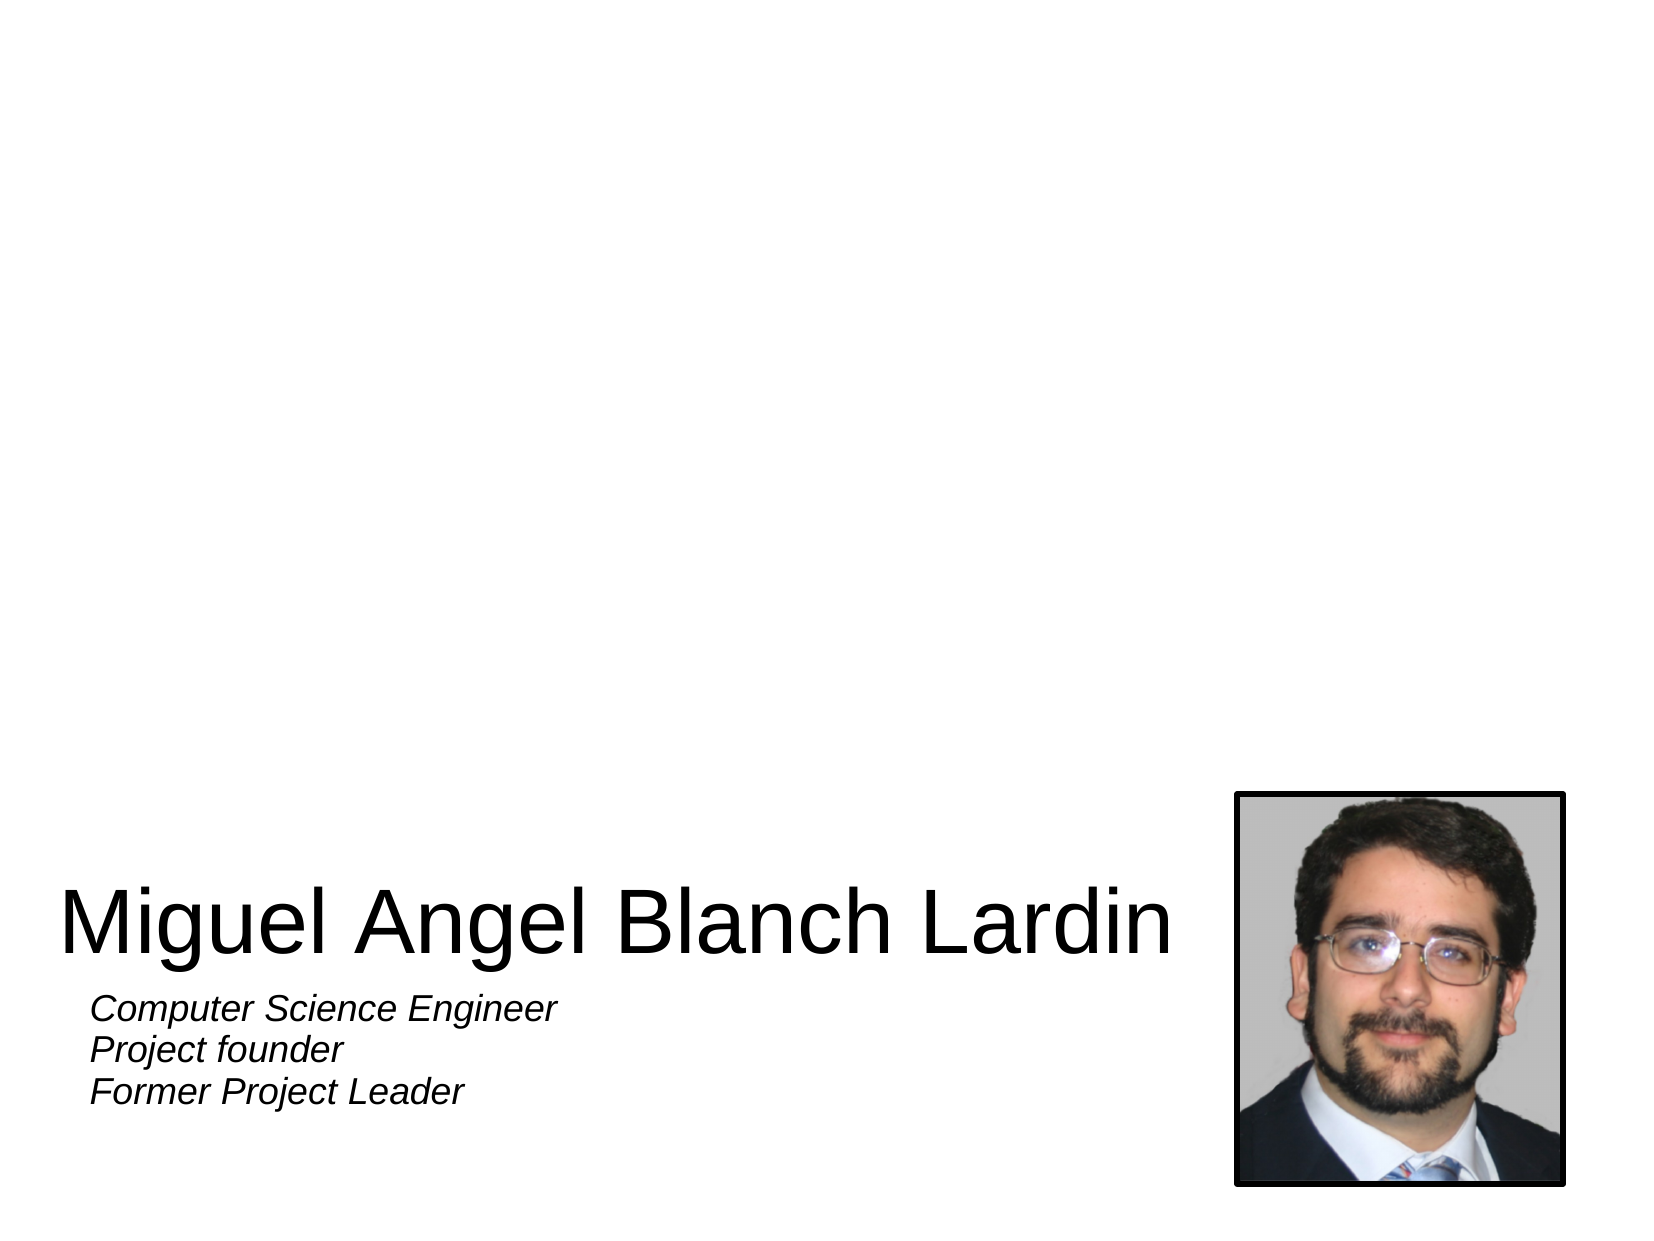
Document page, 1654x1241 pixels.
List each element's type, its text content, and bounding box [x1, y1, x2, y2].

picture [1240, 797, 1561, 1181]
title Miguel Angel Blanch Lardin [59, 872, 1234, 975]
text_box Computer Science Engineer Project founder Former Project Leader [74, 980, 573, 1128]
